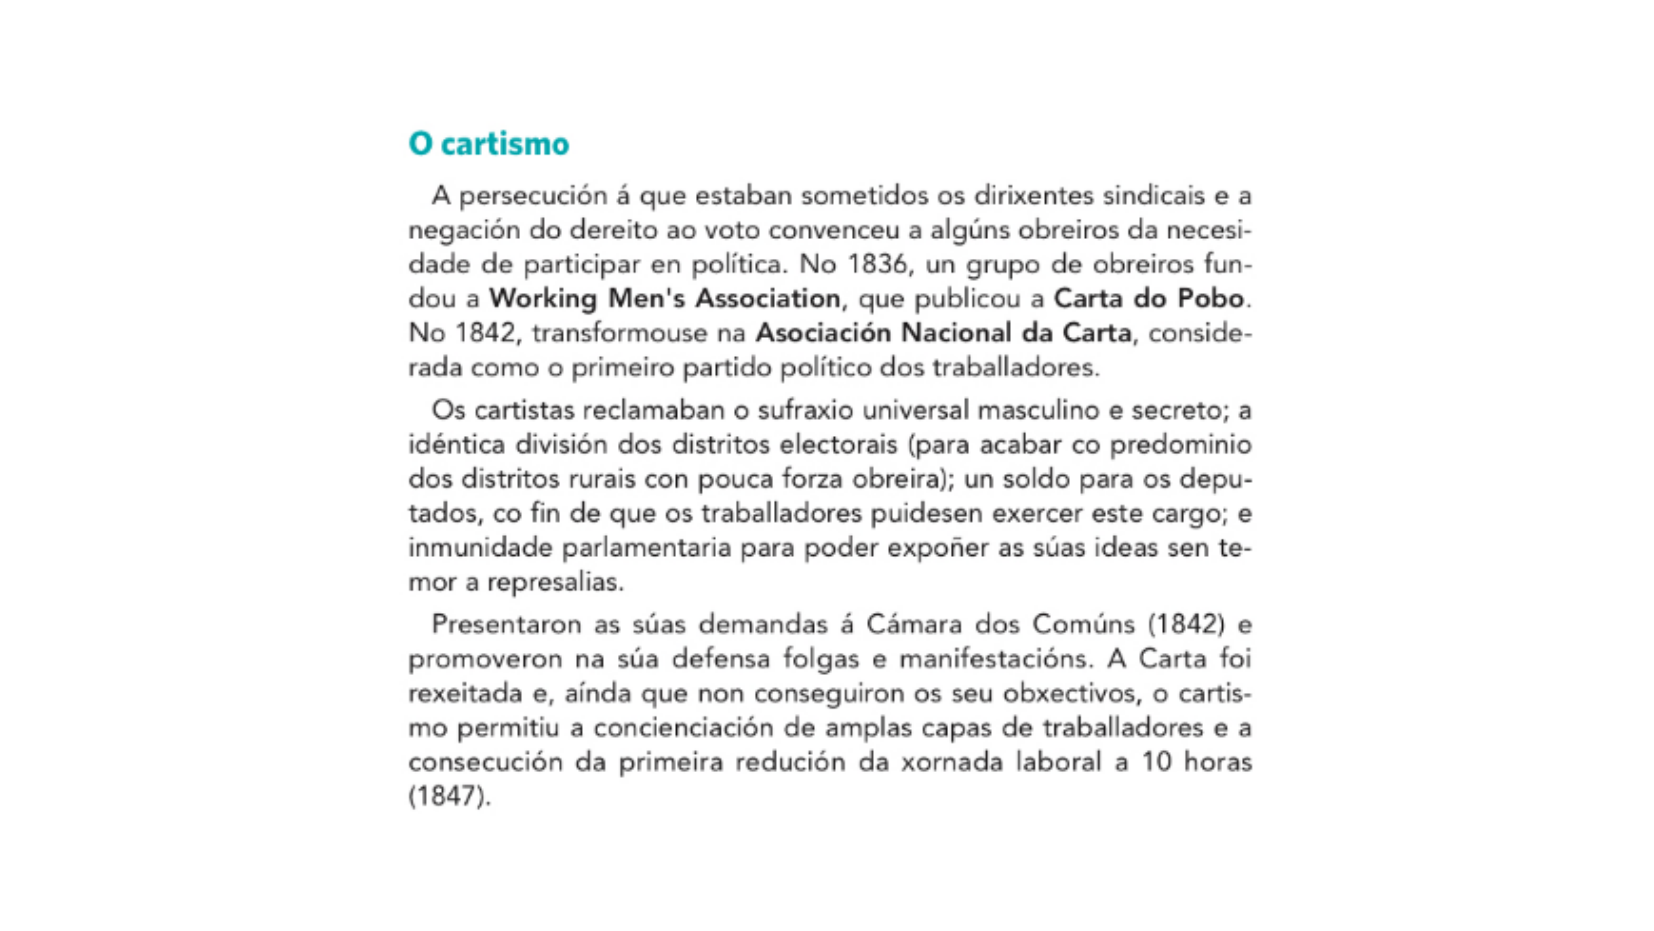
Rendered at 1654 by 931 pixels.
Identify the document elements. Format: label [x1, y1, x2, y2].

picture [383, 119, 1300, 831]
